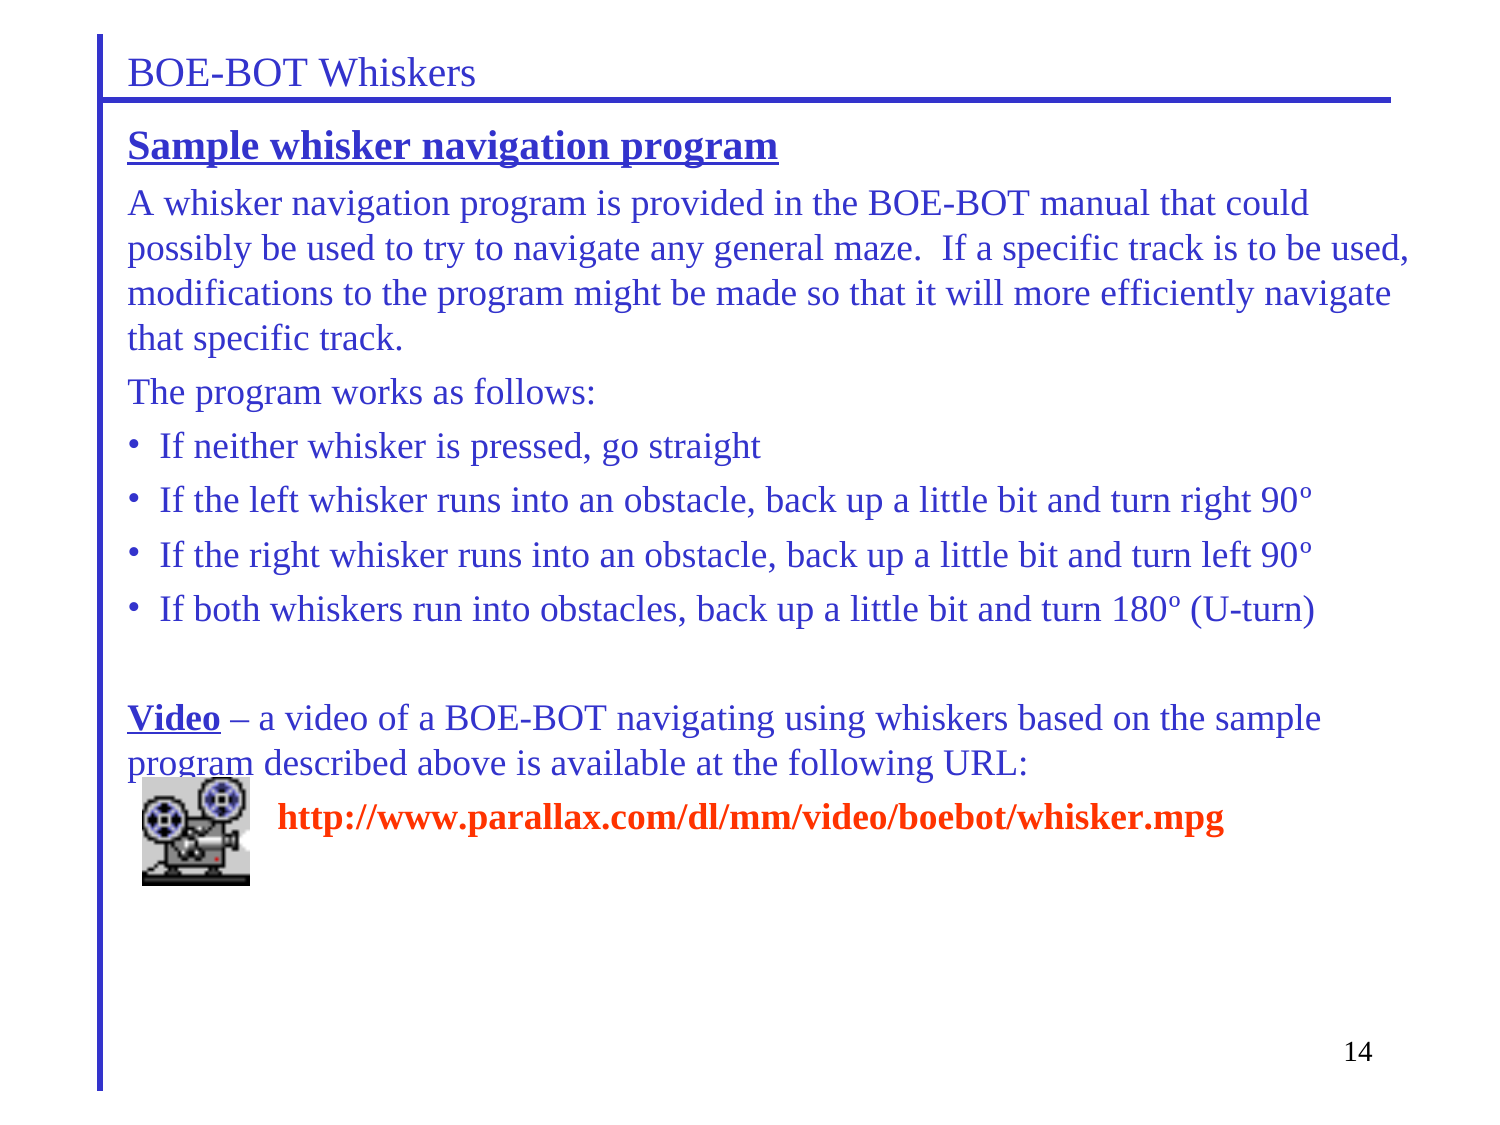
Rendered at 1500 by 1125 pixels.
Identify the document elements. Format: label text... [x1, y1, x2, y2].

picture [142, 777, 250, 886]
text_box <number> [1074, 1025, 1388, 1101]
text_box BOE-BOT Whiskers [112, 37, 1450, 88]
text_box Sample whisker navigation program A whisker navigation program is provided in the BOE-BOT manual that could possibly be used to try to navigate any general maze. If a specific track is to be used, modifications to the program might be made so that it will more efficiently navigate that specific track. The program works as follows: If neither whisker is pressed, go straight If the left whisker runs into an obstacle, back up a little bit and turn right 90º If the right whisker runs into an obstacle, back up a little bit and turn left 90º If both whiskers run into obstacles, back up a little bit and turn 180º (U-turn) Video – a video of a BOE-BOT navigating using whiskers based on the sample program described above is available at the following URL: http://www.parallax.com/dl/mm/video/boebot/whisker.mpg [112, 110, 1440, 938]
